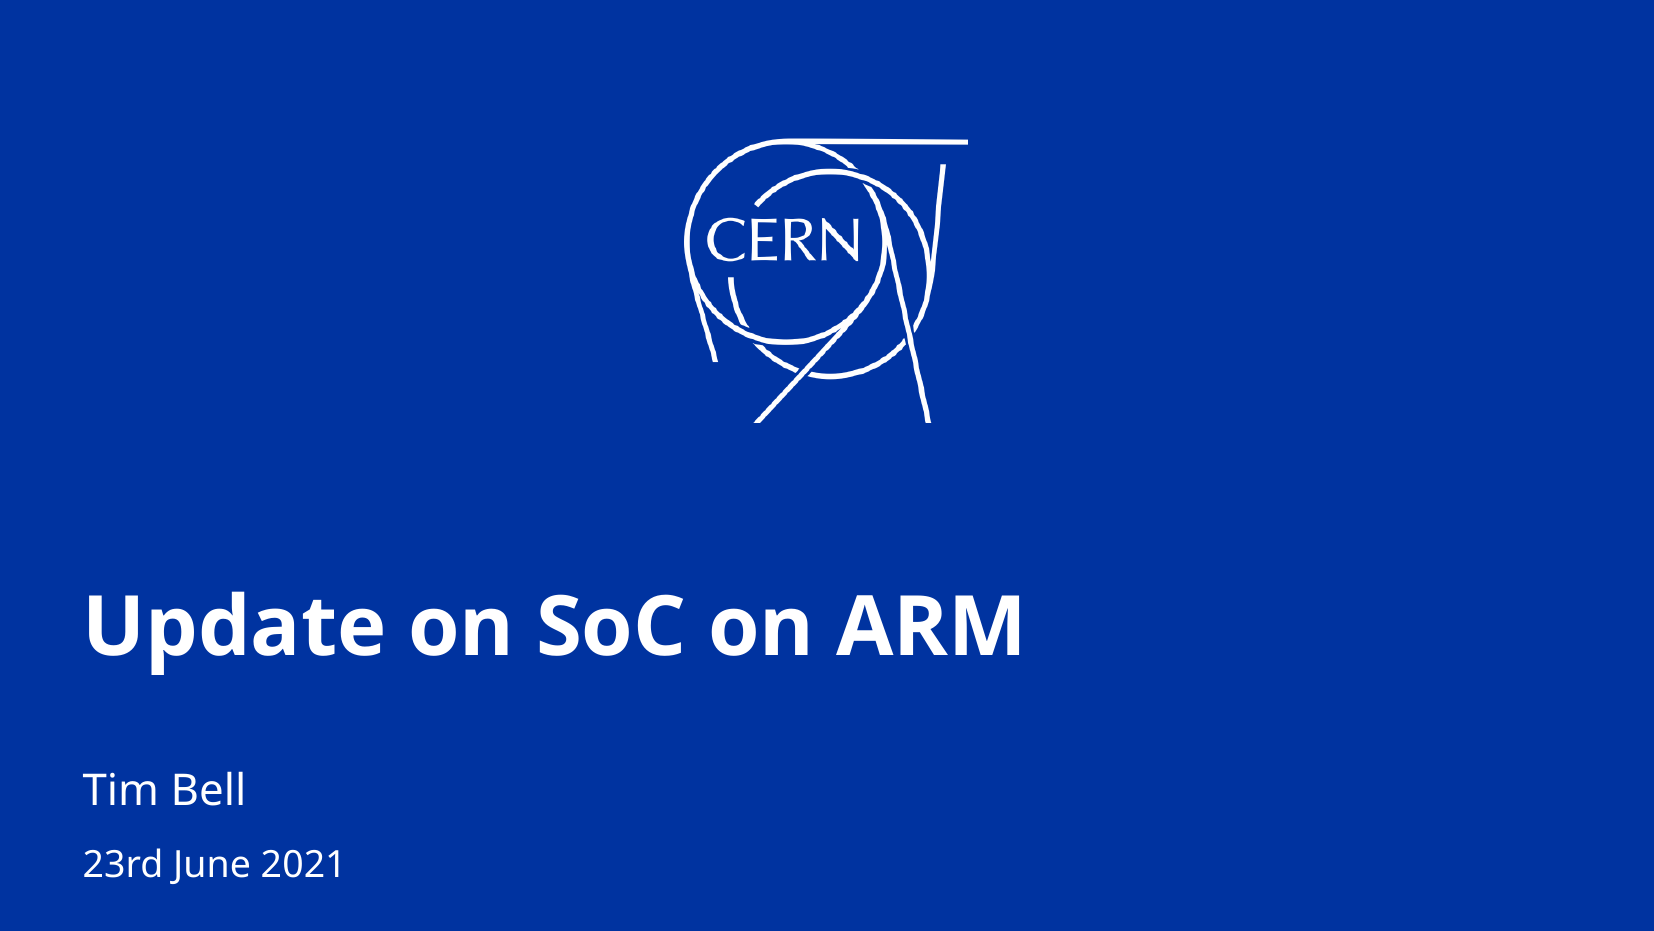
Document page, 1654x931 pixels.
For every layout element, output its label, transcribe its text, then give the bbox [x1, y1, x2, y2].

picture [684, 138, 968, 423]
list Tim Bell 23rd June 2021 [82, 758, 1571, 898]
title Update on SoC on ARM [82, 566, 1571, 728]
